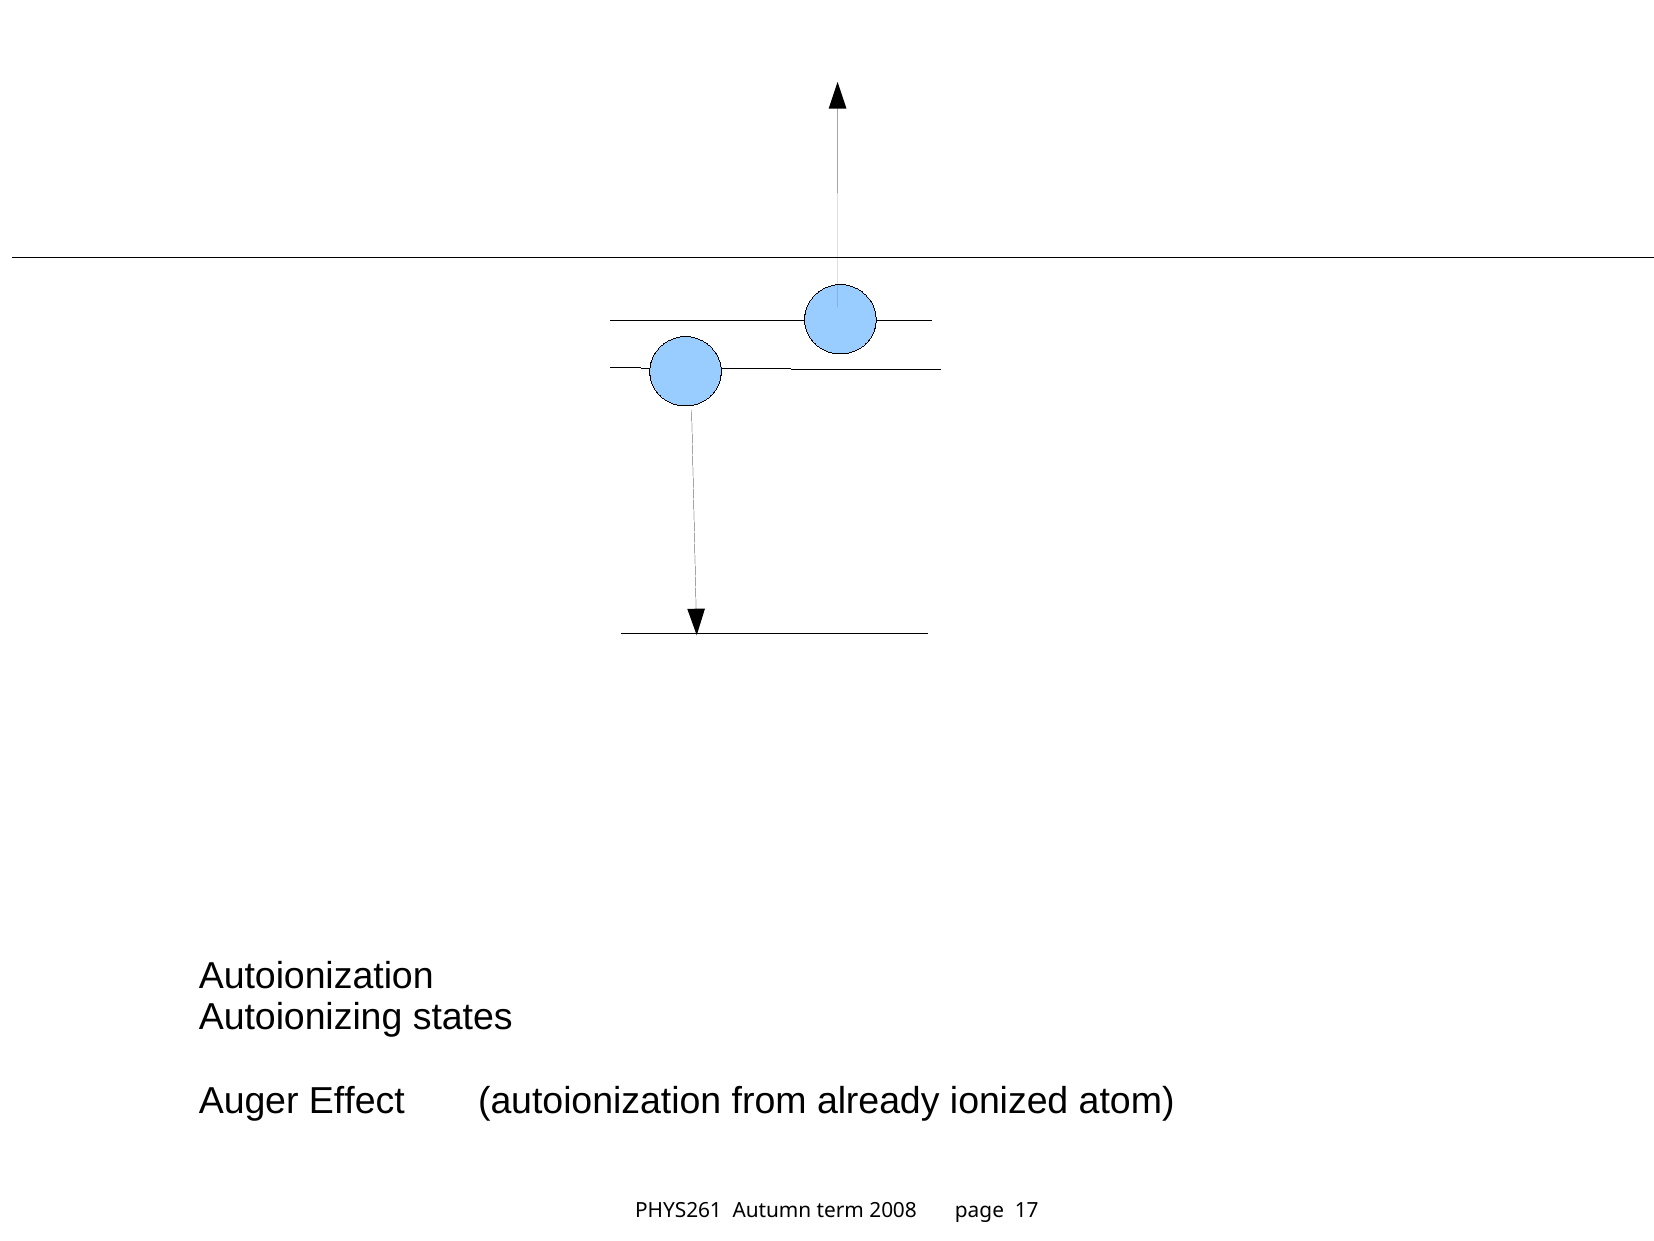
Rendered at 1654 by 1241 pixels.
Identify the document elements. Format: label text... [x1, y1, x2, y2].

text_box [649, 336, 722, 406]
text_box [804, 284, 877, 354]
text_box Autoionization Autoionizing states Auger Effect (autoionization from already ionized atom) [184, 946, 1322, 1182]
